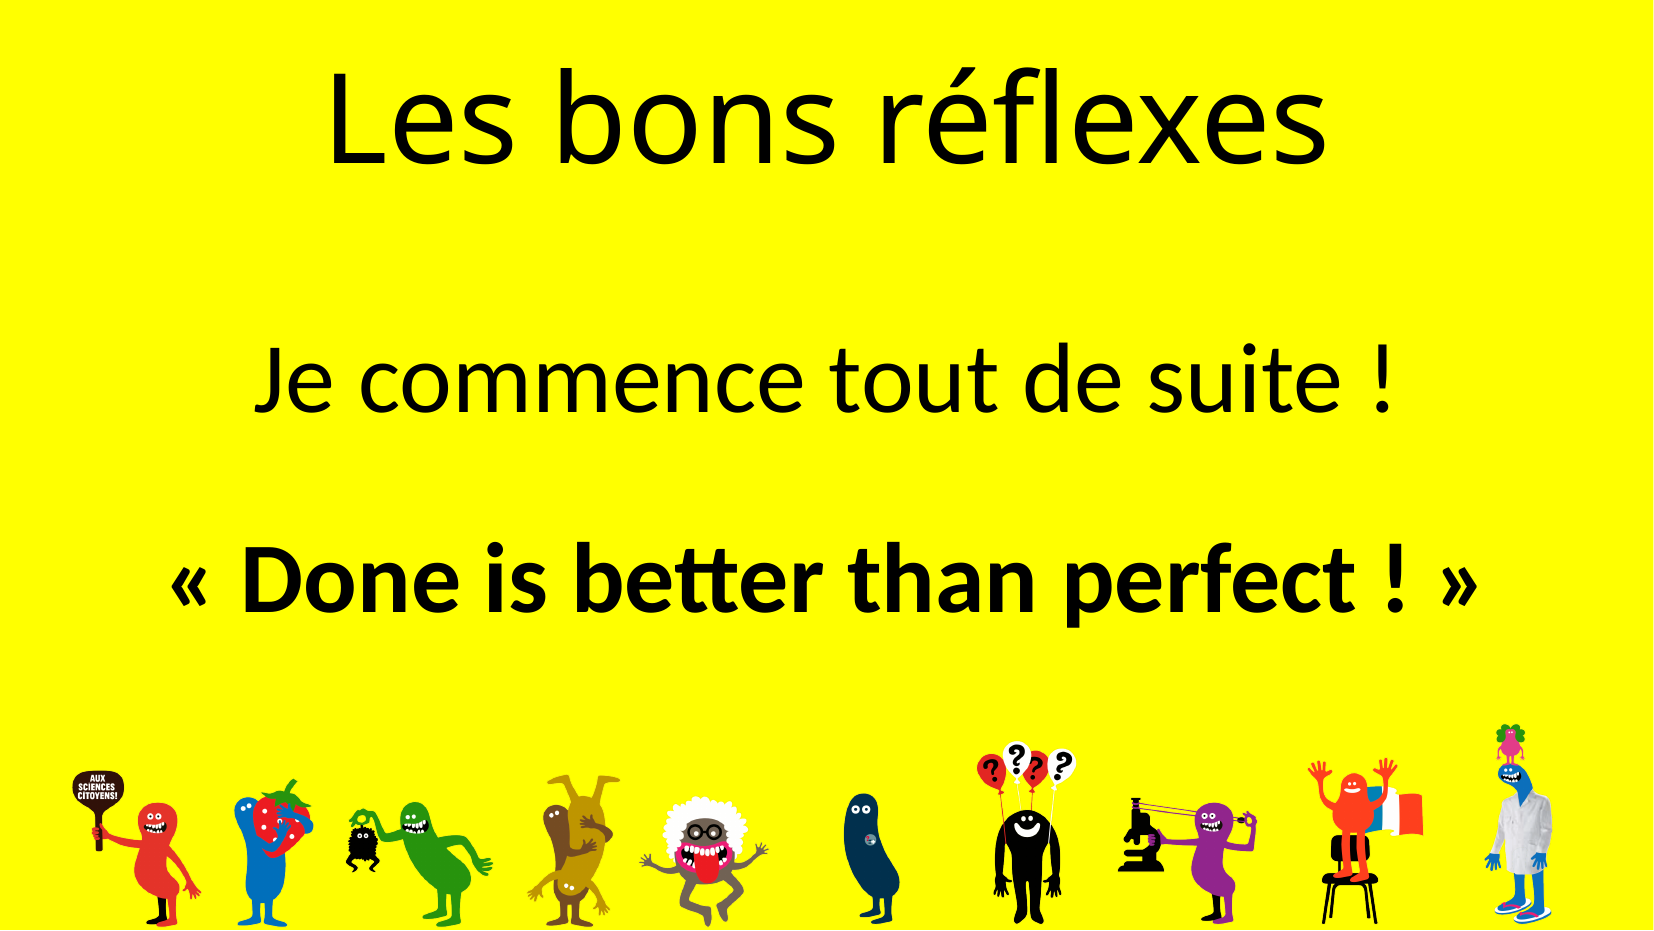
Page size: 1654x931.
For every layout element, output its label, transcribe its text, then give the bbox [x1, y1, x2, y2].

picture [807, 721, 1589, 931]
picture [64, 765, 778, 931]
title Les bons réflexes [82, 28, 1571, 201]
subtitle Je commence tout de suite ! « Done is better than perfect ! » [82, 217, 1571, 758]
